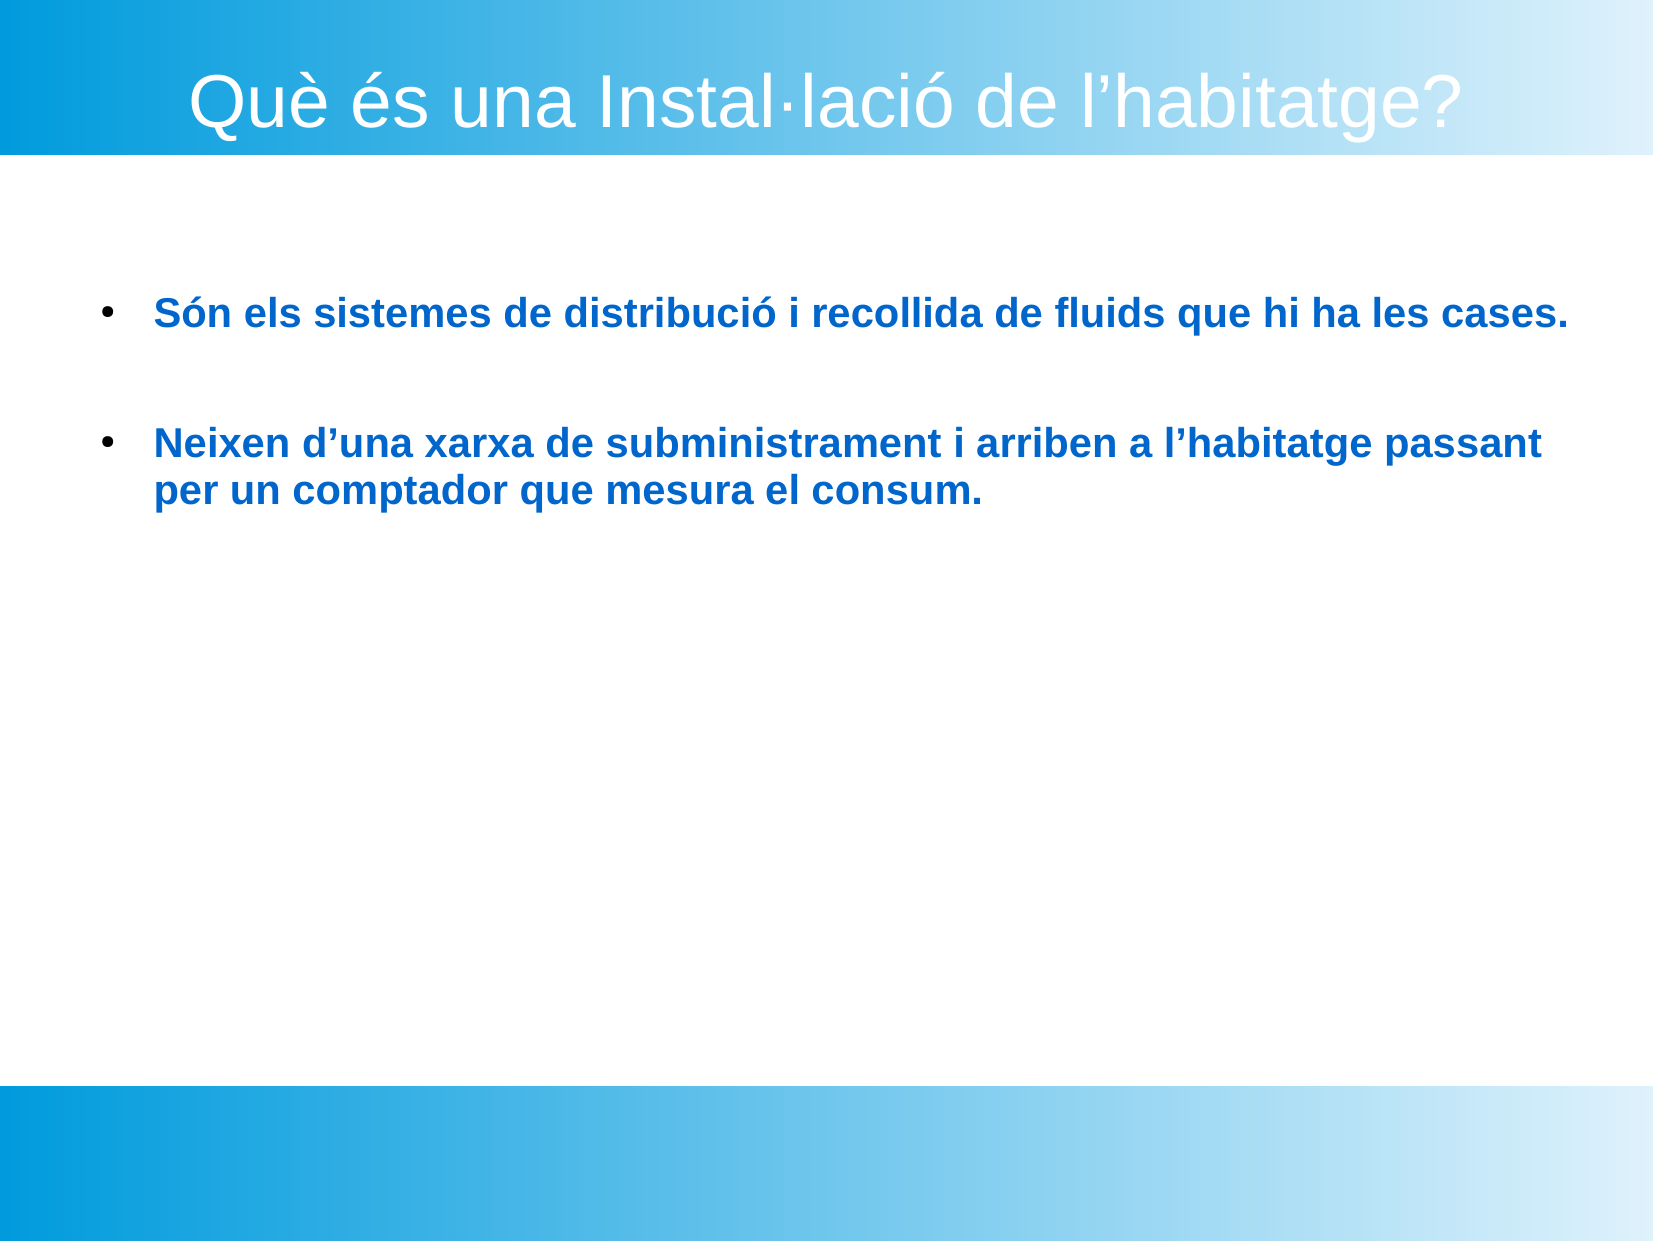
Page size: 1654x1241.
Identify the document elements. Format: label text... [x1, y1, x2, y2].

list Són els sistemes de distribució i recollida de fluids que hi ha les cases. Neixen d’una xarxa de subministrament i arriben a l’habitatge passant per un comptador que mesura el consum. [82, 290, 1571, 1010]
title Què és una Instal·lació de l’habitatge? [82, 49, 1571, 155]
